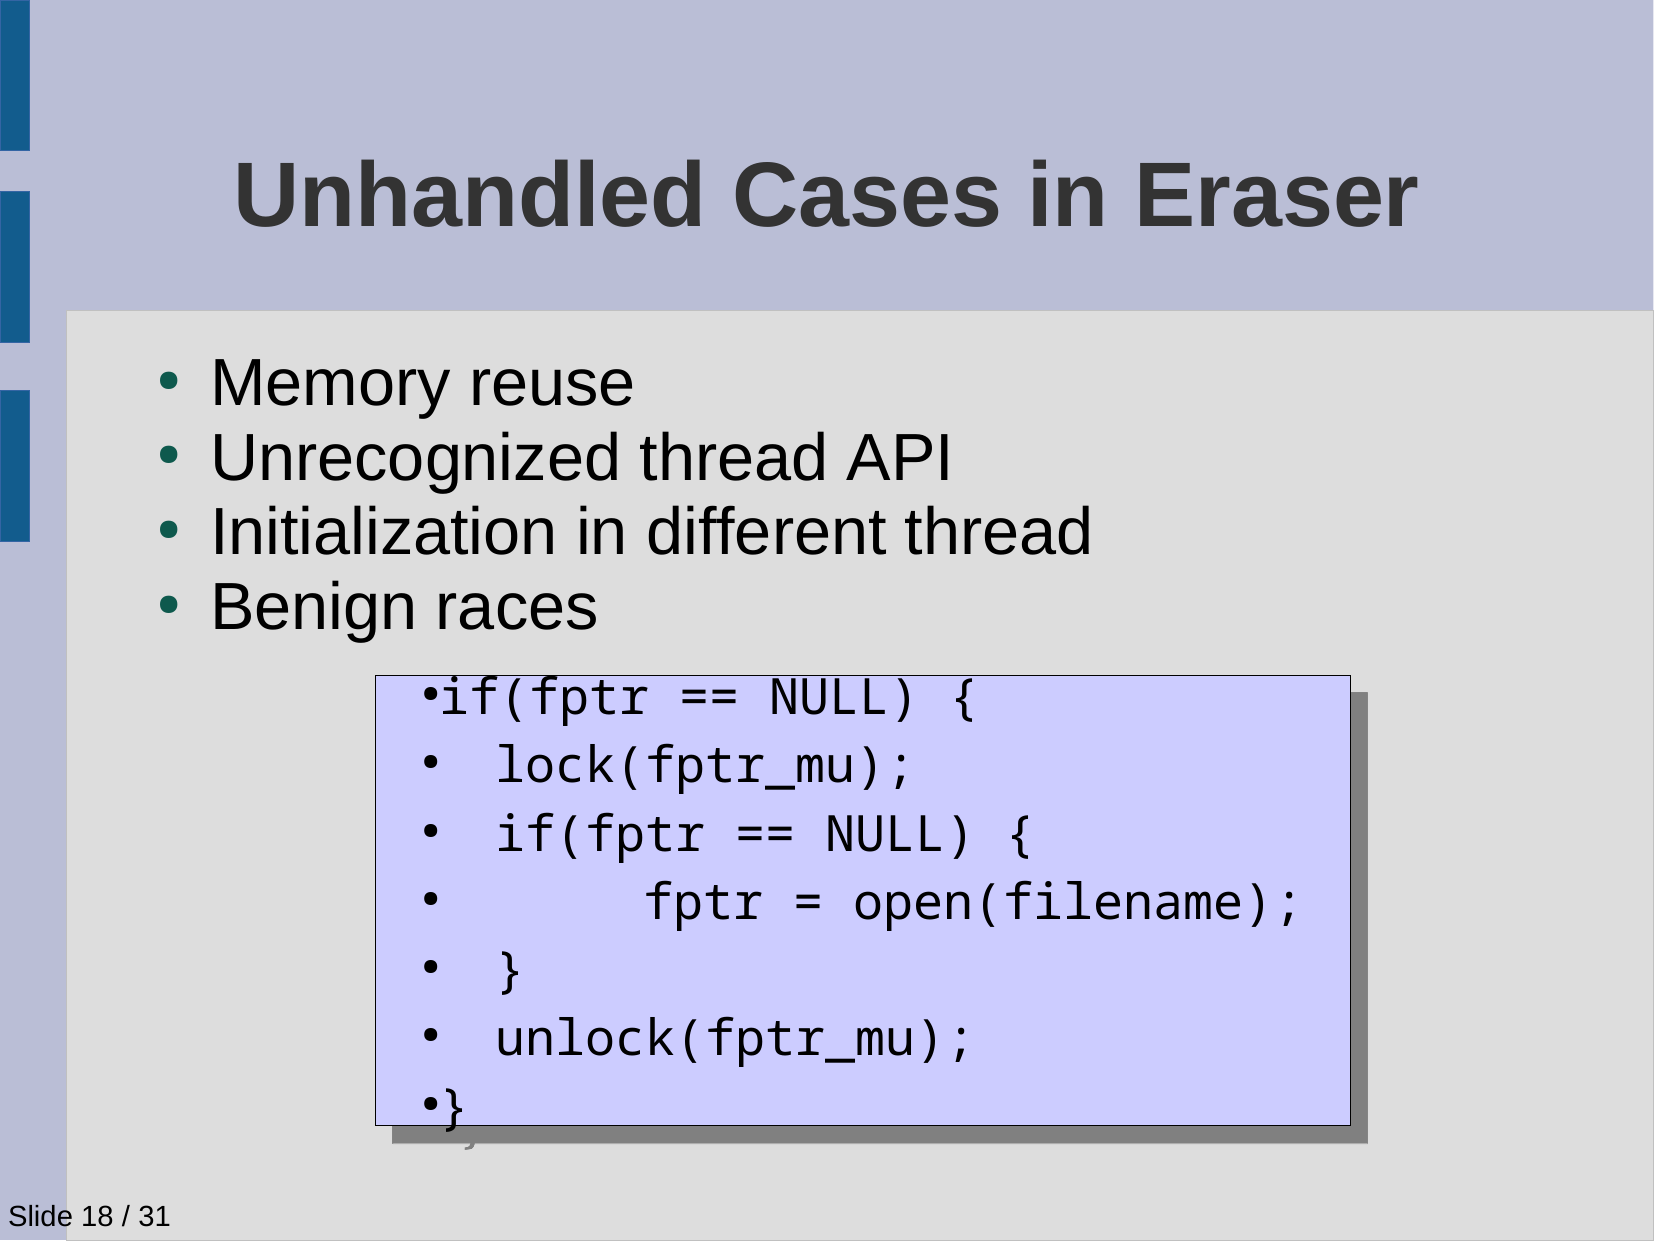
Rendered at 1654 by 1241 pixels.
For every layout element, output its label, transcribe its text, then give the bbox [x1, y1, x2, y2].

text_box if(fptr == NULL) { lock(fptr_mu); if(fptr == NULL) { fptr = open(filename); } unlock(fptr_mu); } [375, 675, 1351, 1126]
